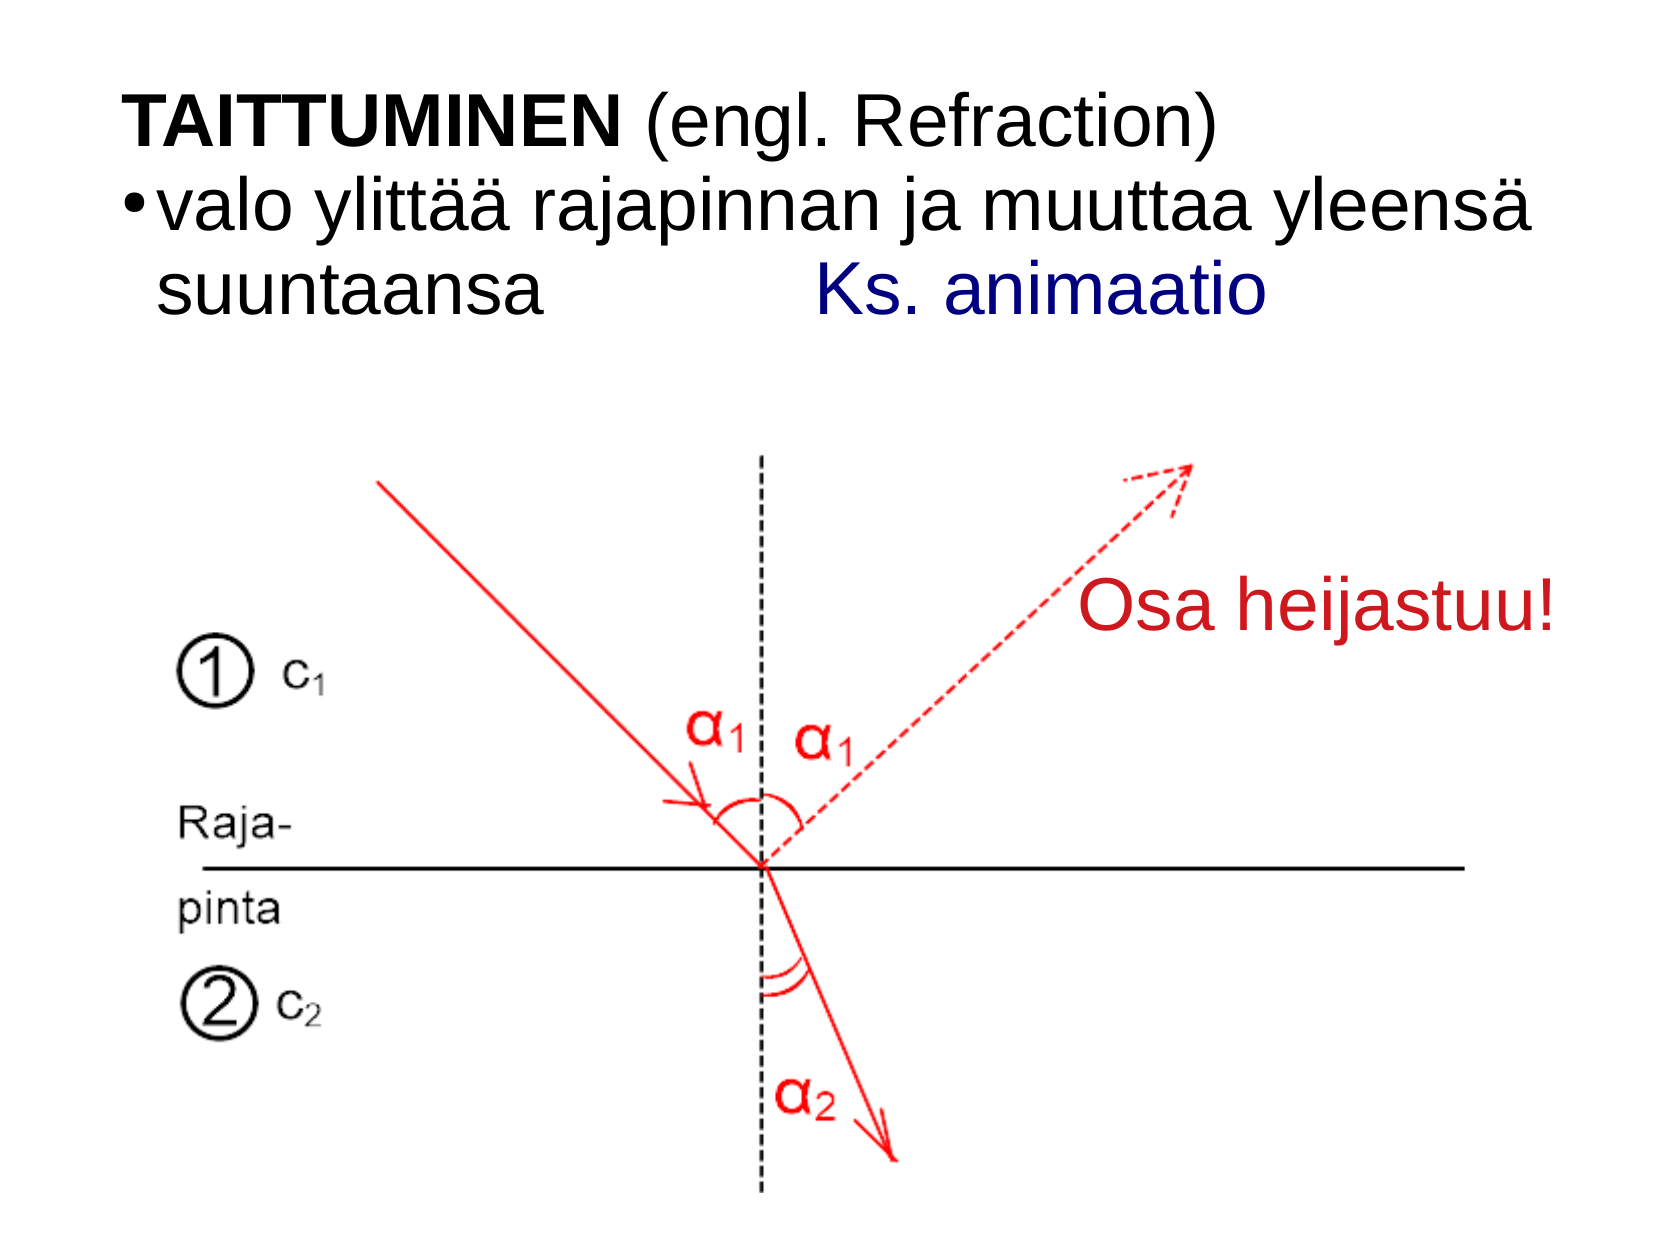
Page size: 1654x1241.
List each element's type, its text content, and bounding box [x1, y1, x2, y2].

text_box Osa heijastuu! [1062, 555, 1583, 654]
picture [99, 412, 1465, 1193]
text_box TAITTUMINEN (engl. Refraction) valo ylittää rajapinnan ja muuttaa yleensä suuntaansa Ks. animaatio [106, 70, 1571, 343]
